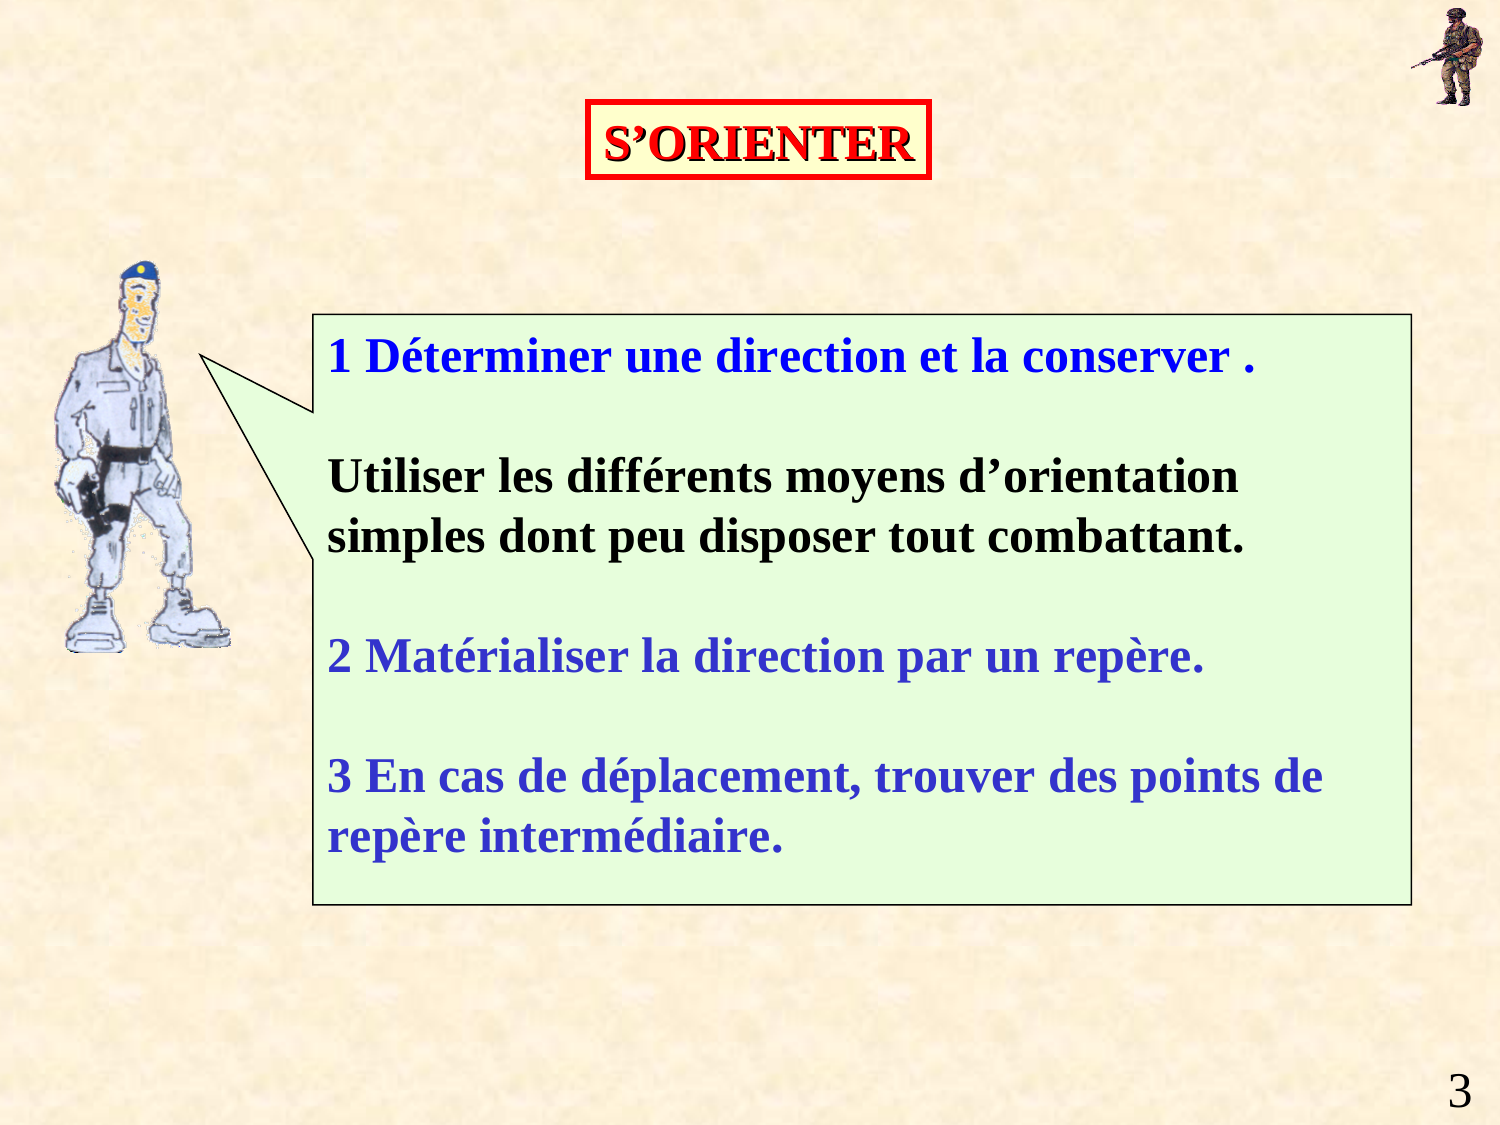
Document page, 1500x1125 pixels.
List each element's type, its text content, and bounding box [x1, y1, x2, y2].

picture [0, 0, 1500, 1125]
text_box S’ORIENTER [588, 101, 929, 178]
text_box 1 Déterminer une direction et la conserver . Utiliser les différents moyens d’orientation simples dont peu disposer tout combattant. 2 Matérialiser la direction par un repère. 3 En cas de déplacement, trouver des points de repère intermédiaire. [200, 314, 1412, 905]
